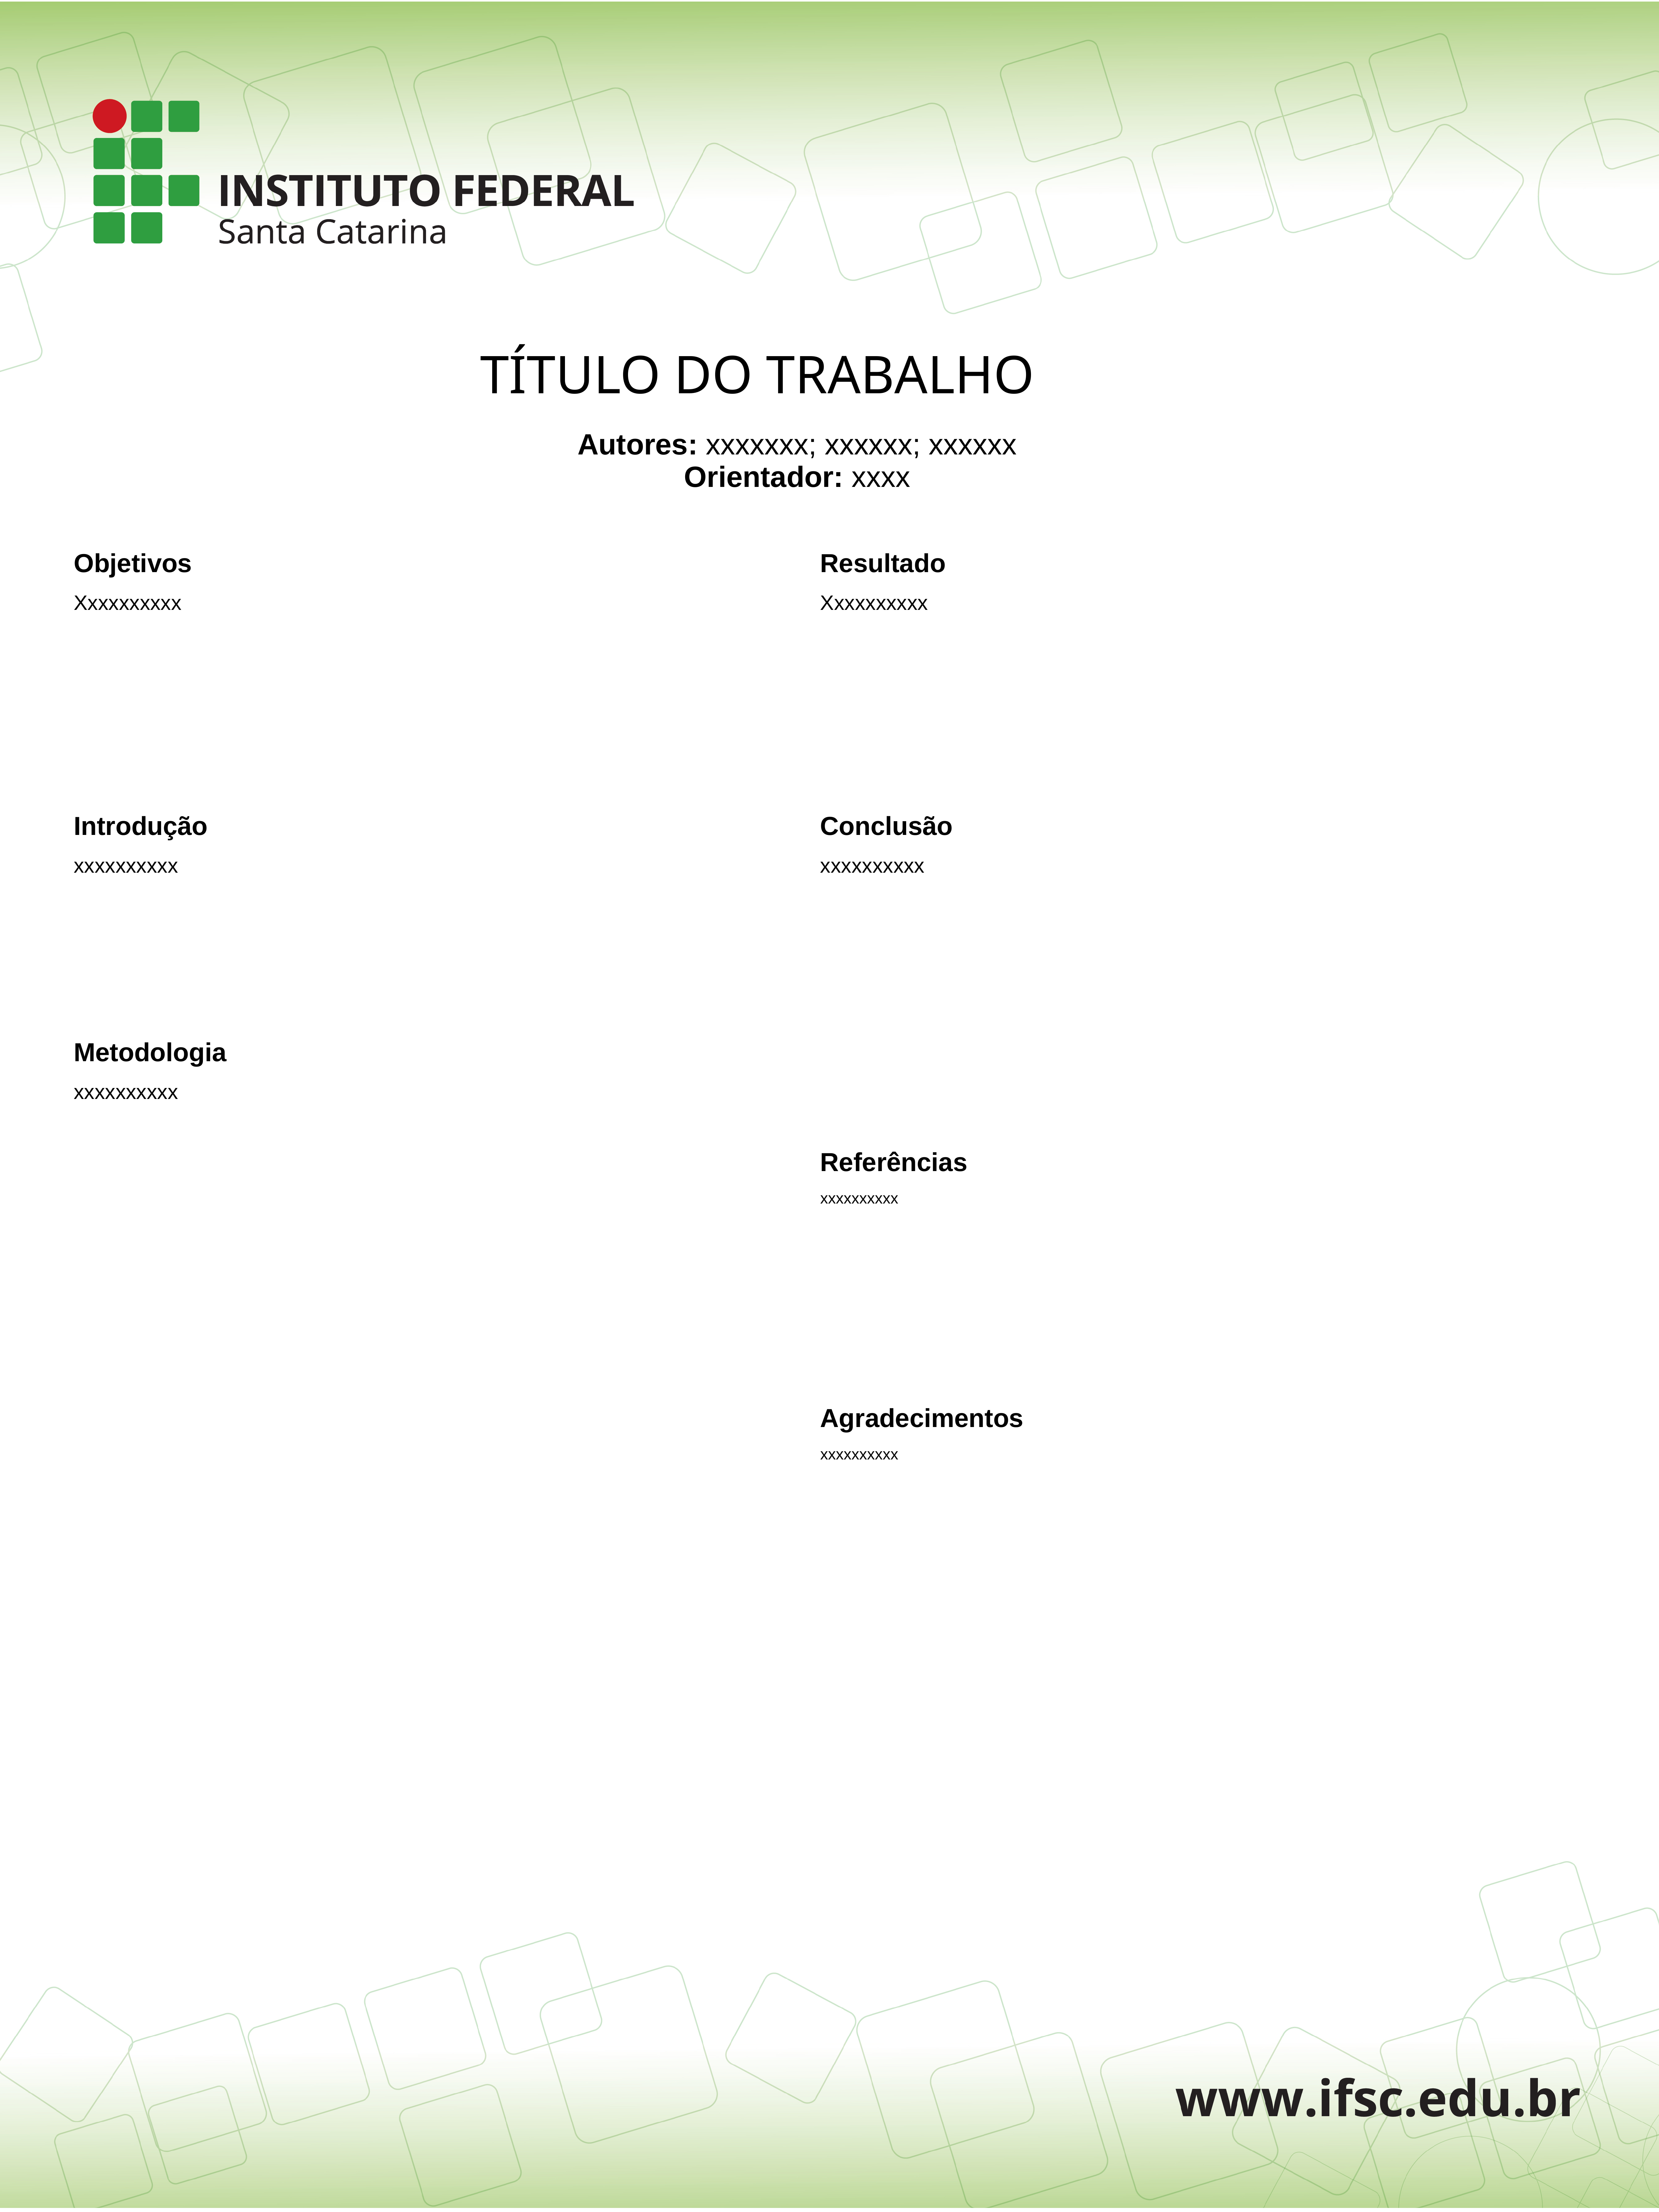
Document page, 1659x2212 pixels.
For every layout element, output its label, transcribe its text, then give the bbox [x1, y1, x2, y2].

text_box Objetivos Xxxxxxxxxx Introdução xxxxxxxxxx Metodologia xxxxxxxxxx [74, 546, 777, 2013]
text_box Autores: xxxxxxx; xxxxxx; xxxxxx Orientador: xxxx [570, 426, 1025, 498]
text_box TÍTULO DO TRABALHO [475, 335, 1165, 414]
text_box Resultado Xxxxxxxxxx Conclusão xxxxxxxxxx Referências xxxxxxxxxx Agradecimentos xxxxxxxxxx [820, 546, 1524, 2013]
